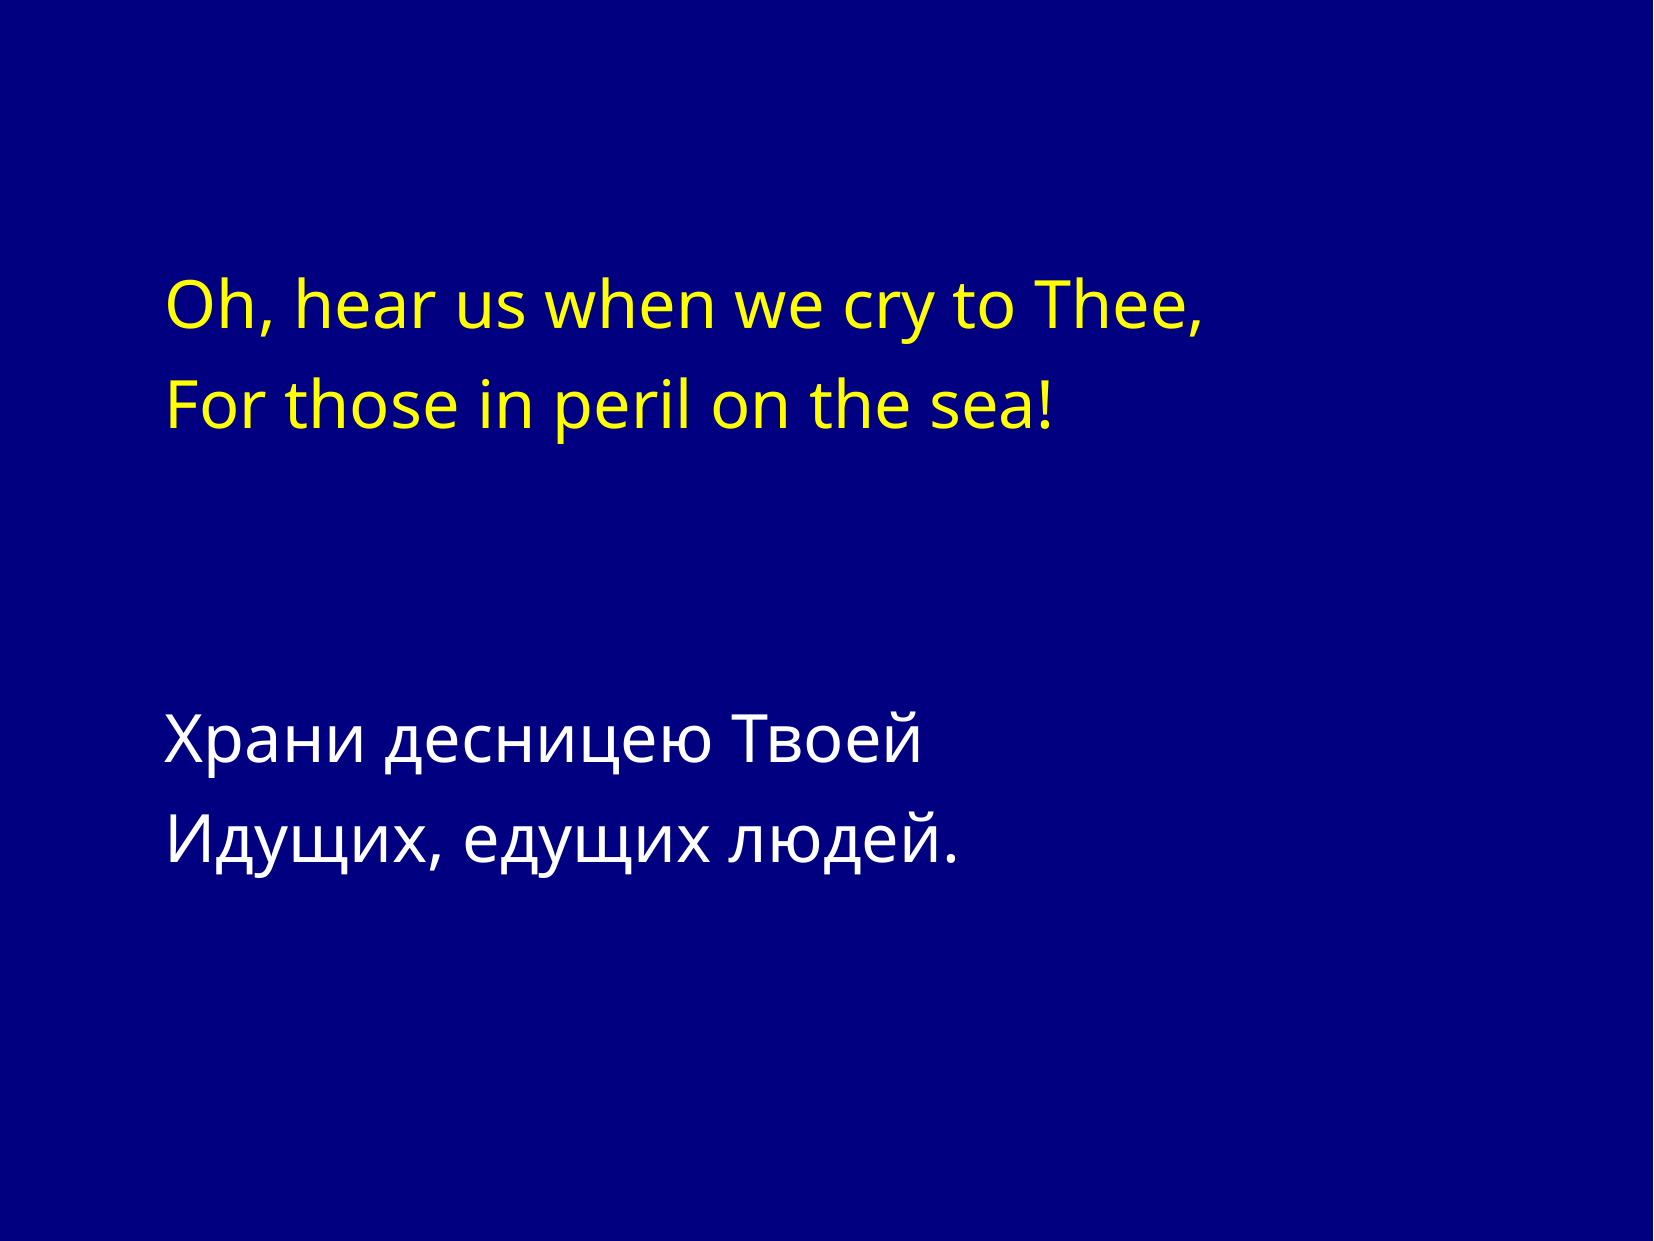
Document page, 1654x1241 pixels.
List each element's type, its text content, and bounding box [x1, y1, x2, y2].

text_box Храни десницею Твоей Идущих, едущих людей. [37, 675, 1576, 1163]
text_box Oh, hear us when we cry to Thee, For those in peril on the sea! [37, 150, 1651, 638]
